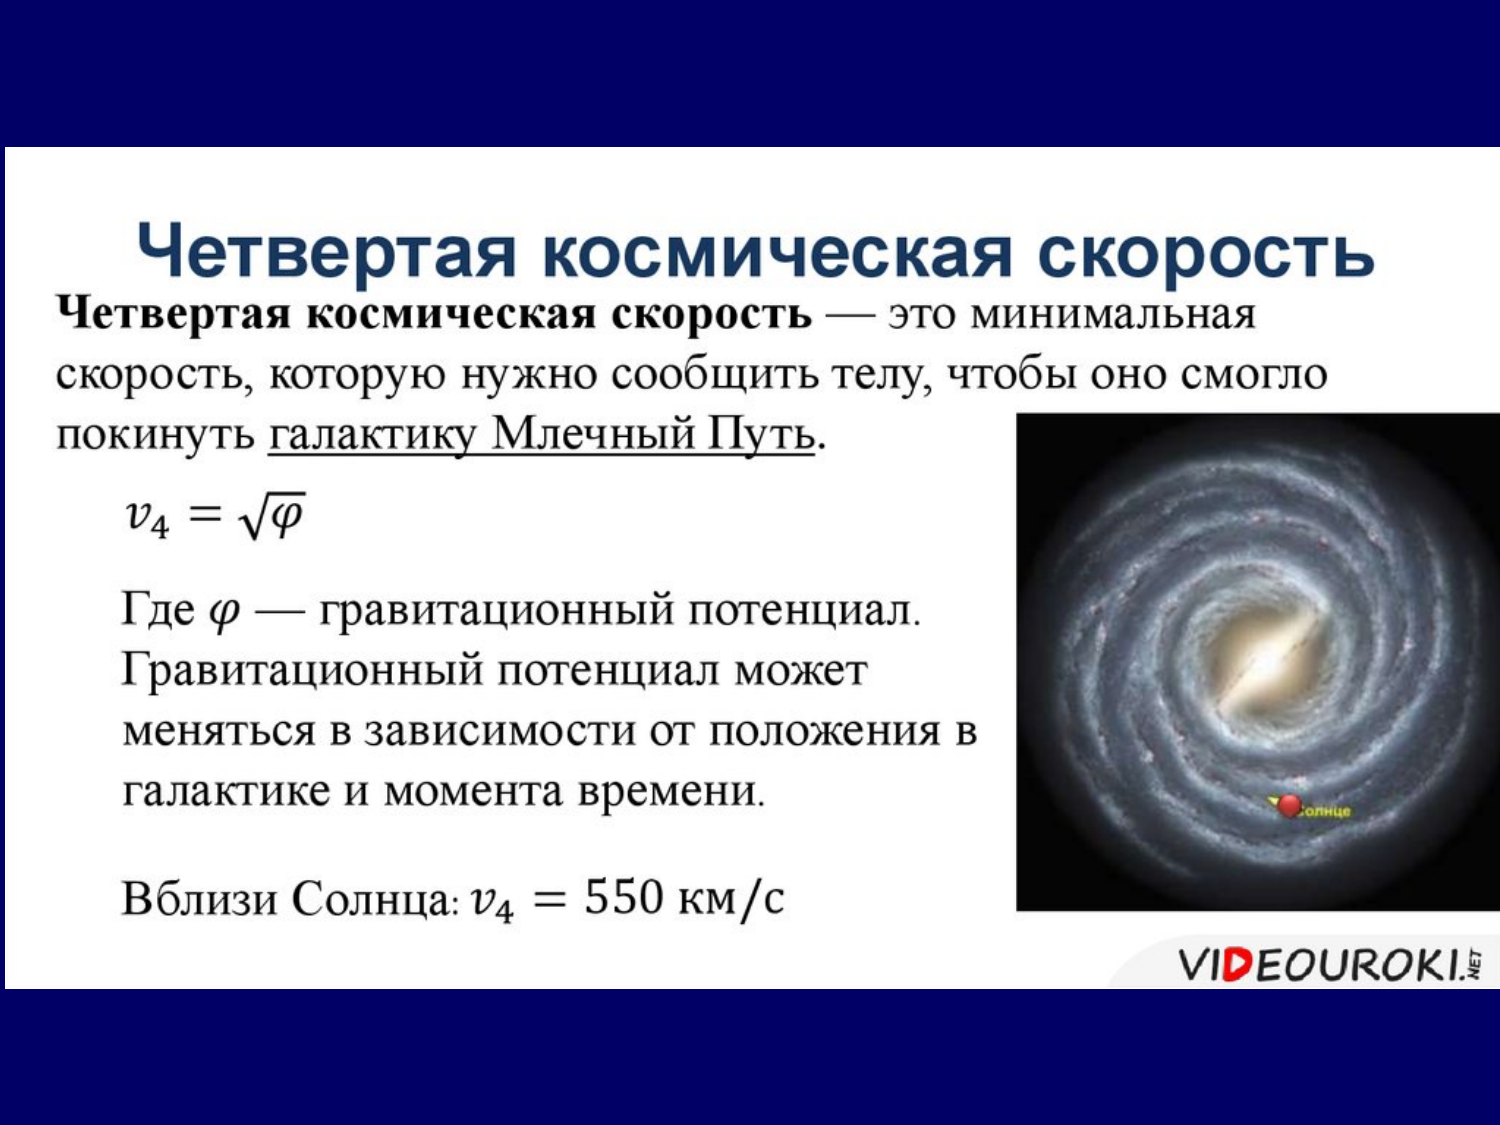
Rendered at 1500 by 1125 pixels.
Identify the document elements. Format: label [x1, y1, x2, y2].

picture [5, 147, 1500, 989]
